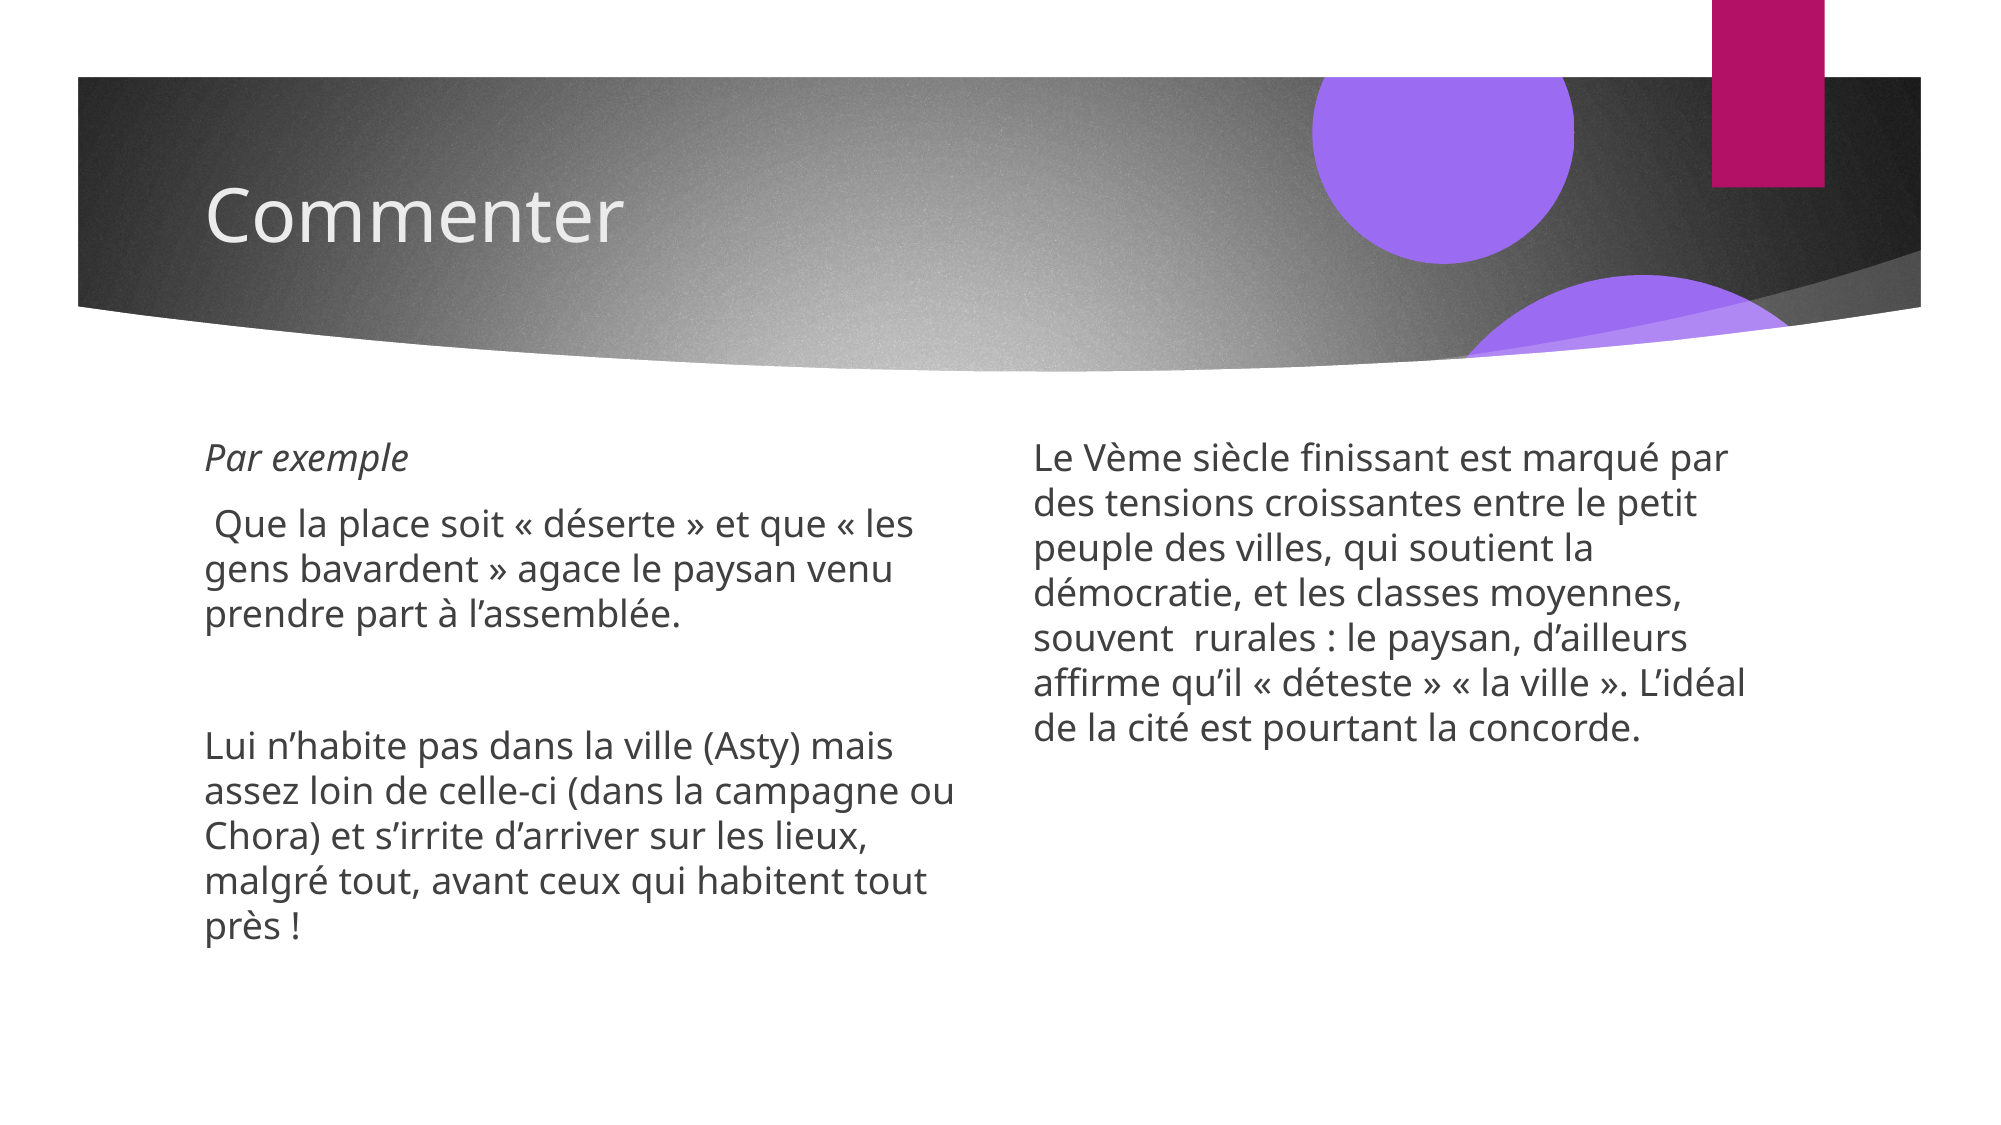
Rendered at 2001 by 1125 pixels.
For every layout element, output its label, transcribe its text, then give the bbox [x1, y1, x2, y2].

picture [79, 78, 1613, 371]
title Commenter [189, 159, 1627, 276]
picture [1564, 78, 1920, 300]
list Par exemple Que la place soit « déserte » et que « les gens bavardent » agace le paysan venu prendre part à l’assemblée. Lui n’habite pas dans la ville (Asty) mais assez loin de celle-ci (dans la campagne ou Chora) et s’irrite d’arriver sur les lieux, malgré tout, avant ceux qui habitent tout près ! [189, 427, 981, 988]
list Le Vème siècle finissant est marqué par des tensions croissantes entre le petit peuple des villes, qui soutient la démocratie, et les classes moyennes, souvent rurales : le paysan, d’ailleurs affirme qu’il « déteste » « la ville ». L’idéal de la cité est pourtant la concorde. [1018, 427, 1810, 1080]
